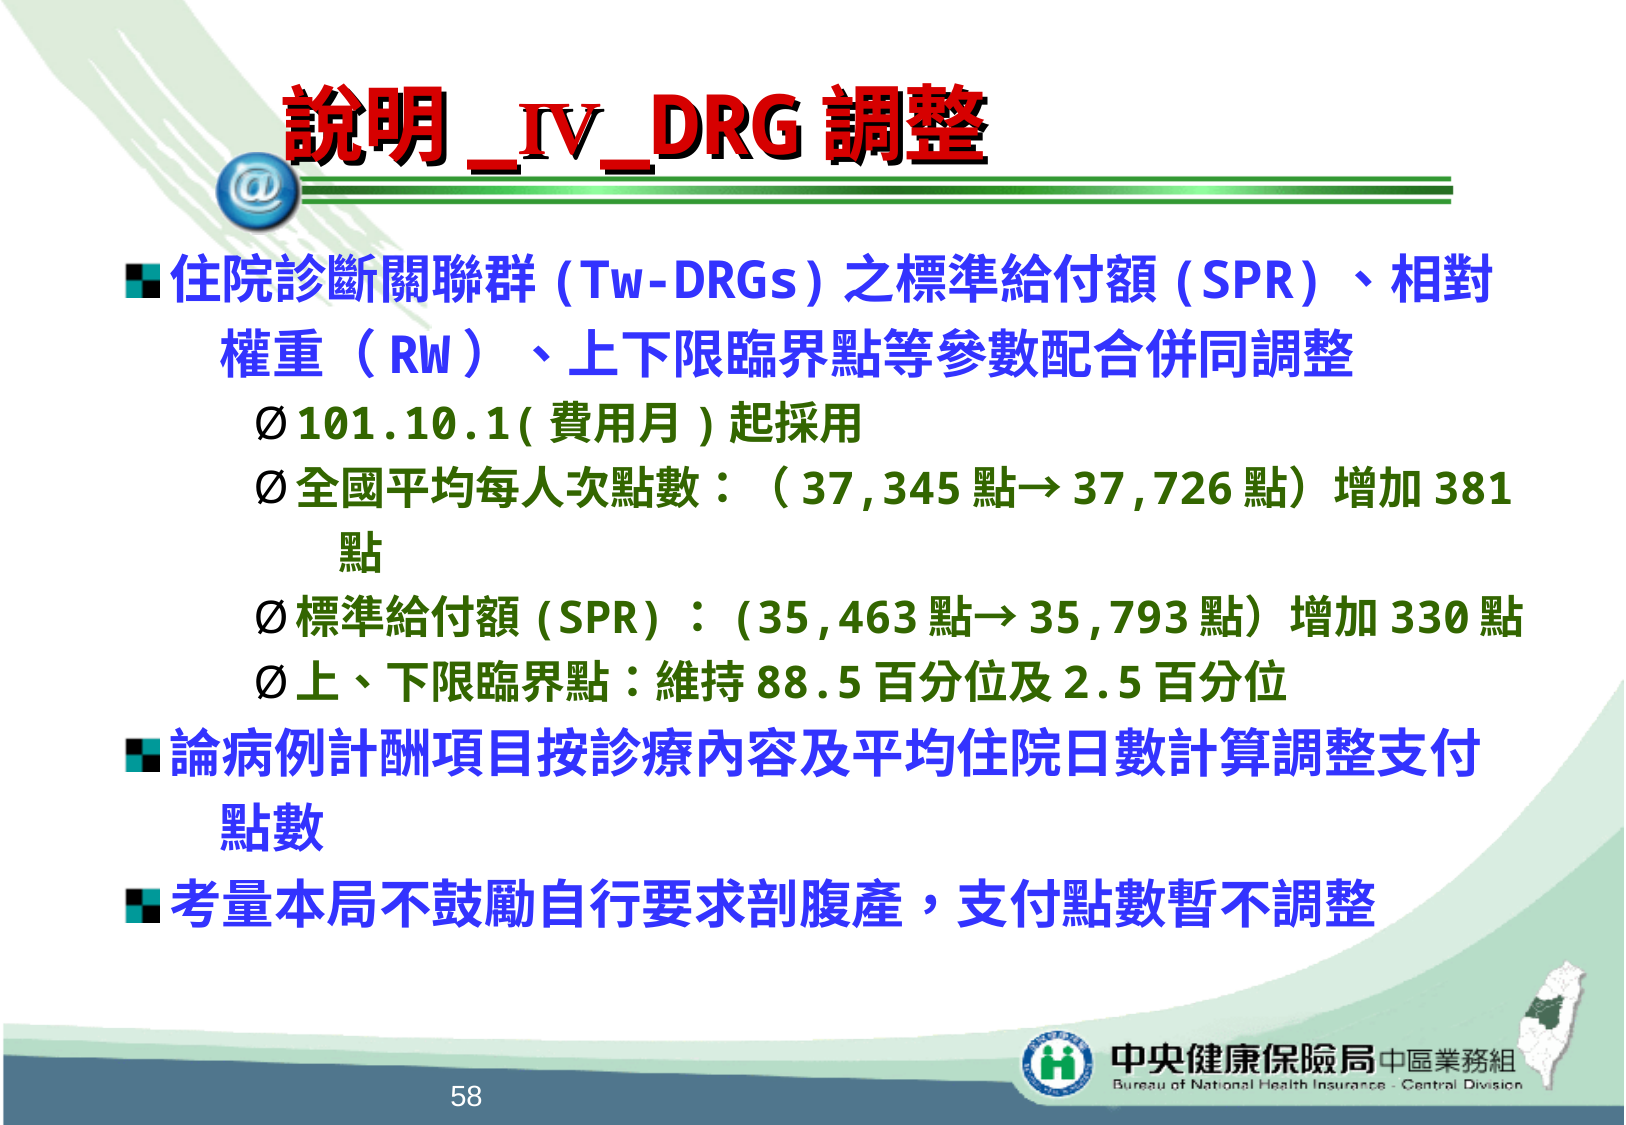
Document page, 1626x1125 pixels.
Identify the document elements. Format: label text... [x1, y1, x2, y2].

list 住院診斷關聯群(Tw-DRGs)之標準給付額(SPR)、相對權重（RW）、上下限臨界點等參數配合併同調整 101.10.1(費用月)起採用 全國平均每人次點數：（37,345點→37,726點）增加381點 標準給付額(SPR)：(35,463點→35,793點）增加330點 上、下限臨界點：維持88.5百分位及2.5百分位 論病例計酬項目按診療內容及平均住院日數計算調整支付點數 考量本局不鼓勵自行要求剖腹產，支付點數暫不調整 [103, 225, 1545, 965]
text_box [435, 1065, 815, 1125]
title 說明_Ⅳ_DRG調整 [280, 0, 1392, 172]
